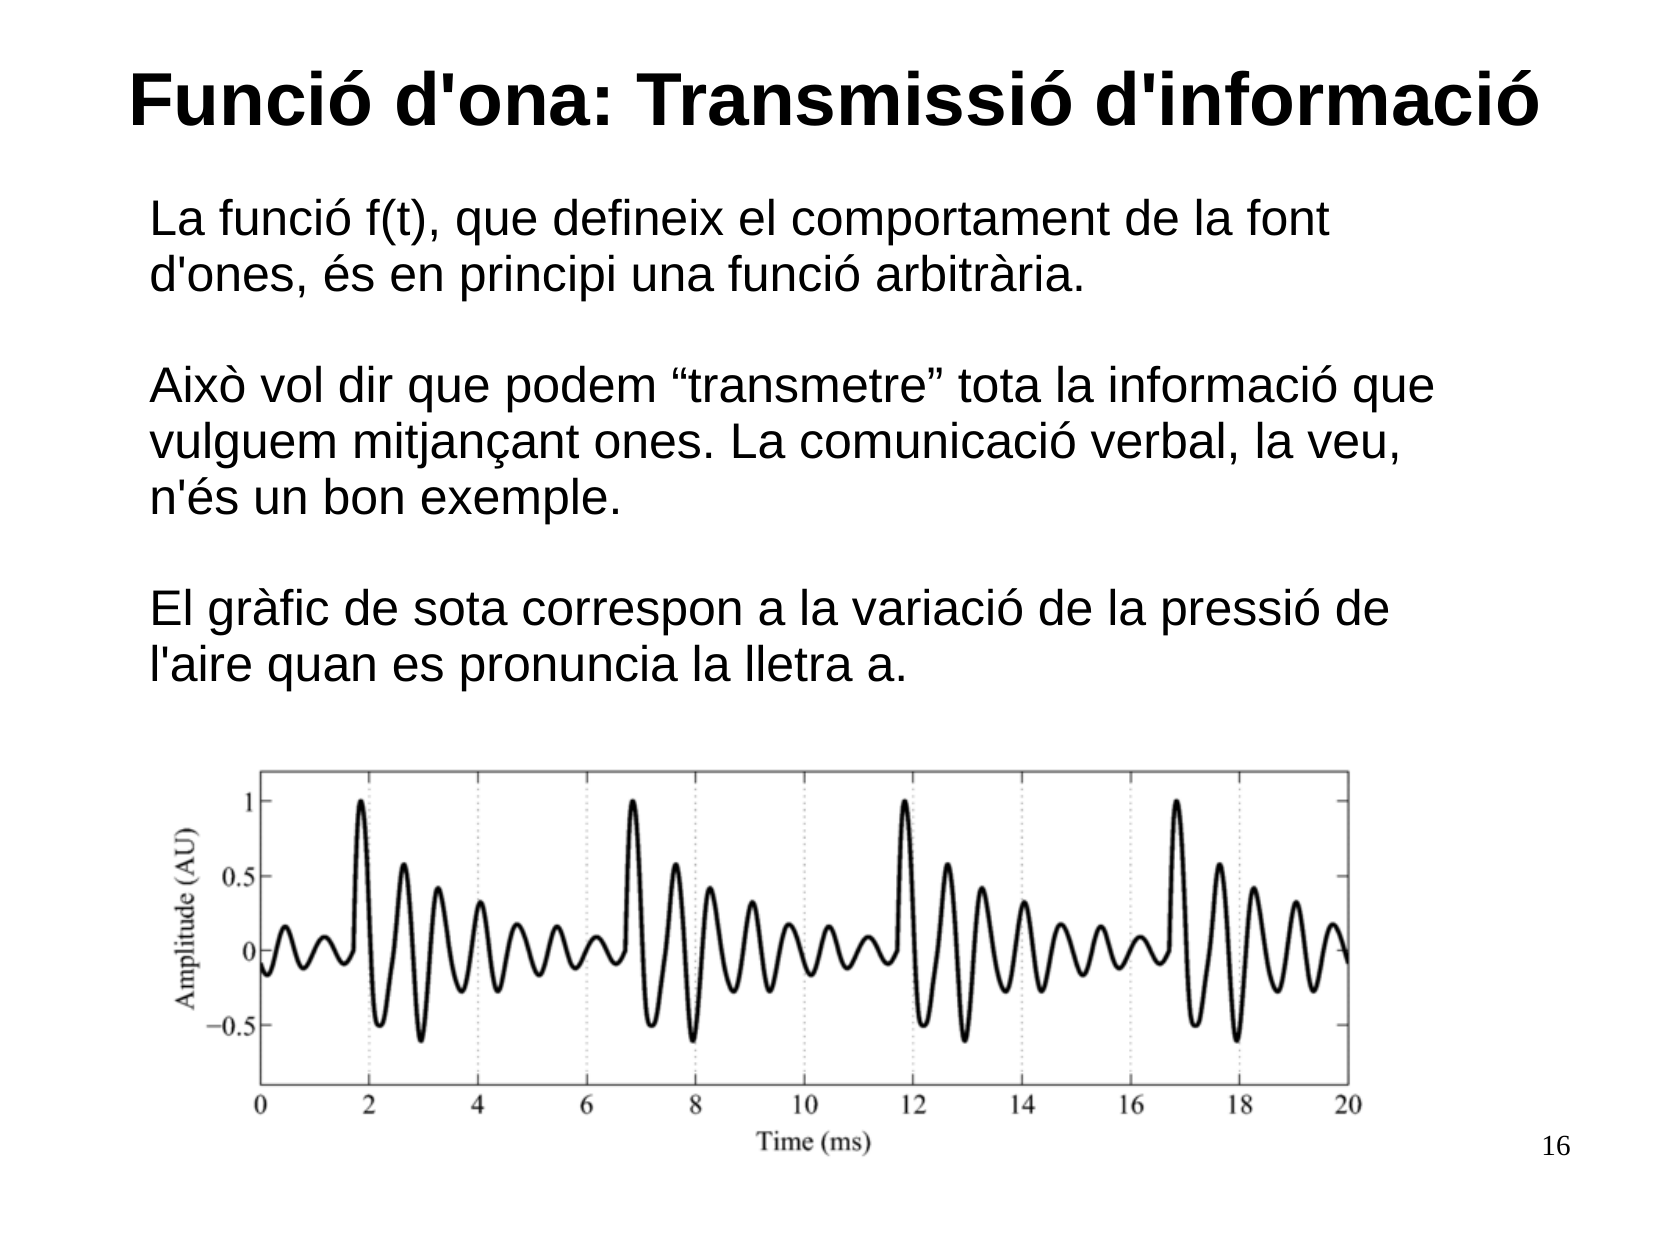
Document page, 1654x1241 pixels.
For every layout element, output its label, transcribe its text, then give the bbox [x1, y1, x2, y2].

text_box La funció f(t), que defineix el comportament de la font d'ones, és en principi una funció arbitrària. Això vol dir que podem “transmetre” tota la informació que vulguem mitjançant ones. La comunicació verbal, la veu, n'és un bon exemple. El gràfic de sota correspon a la variació de la pressió de l'aire quan es pronuncia la lletra a. [134, 182, 1503, 798]
picture [146, 728, 1397, 1166]
text_box Funció d'ona: Transmissió d'informació [113, 49, 1567, 149]
